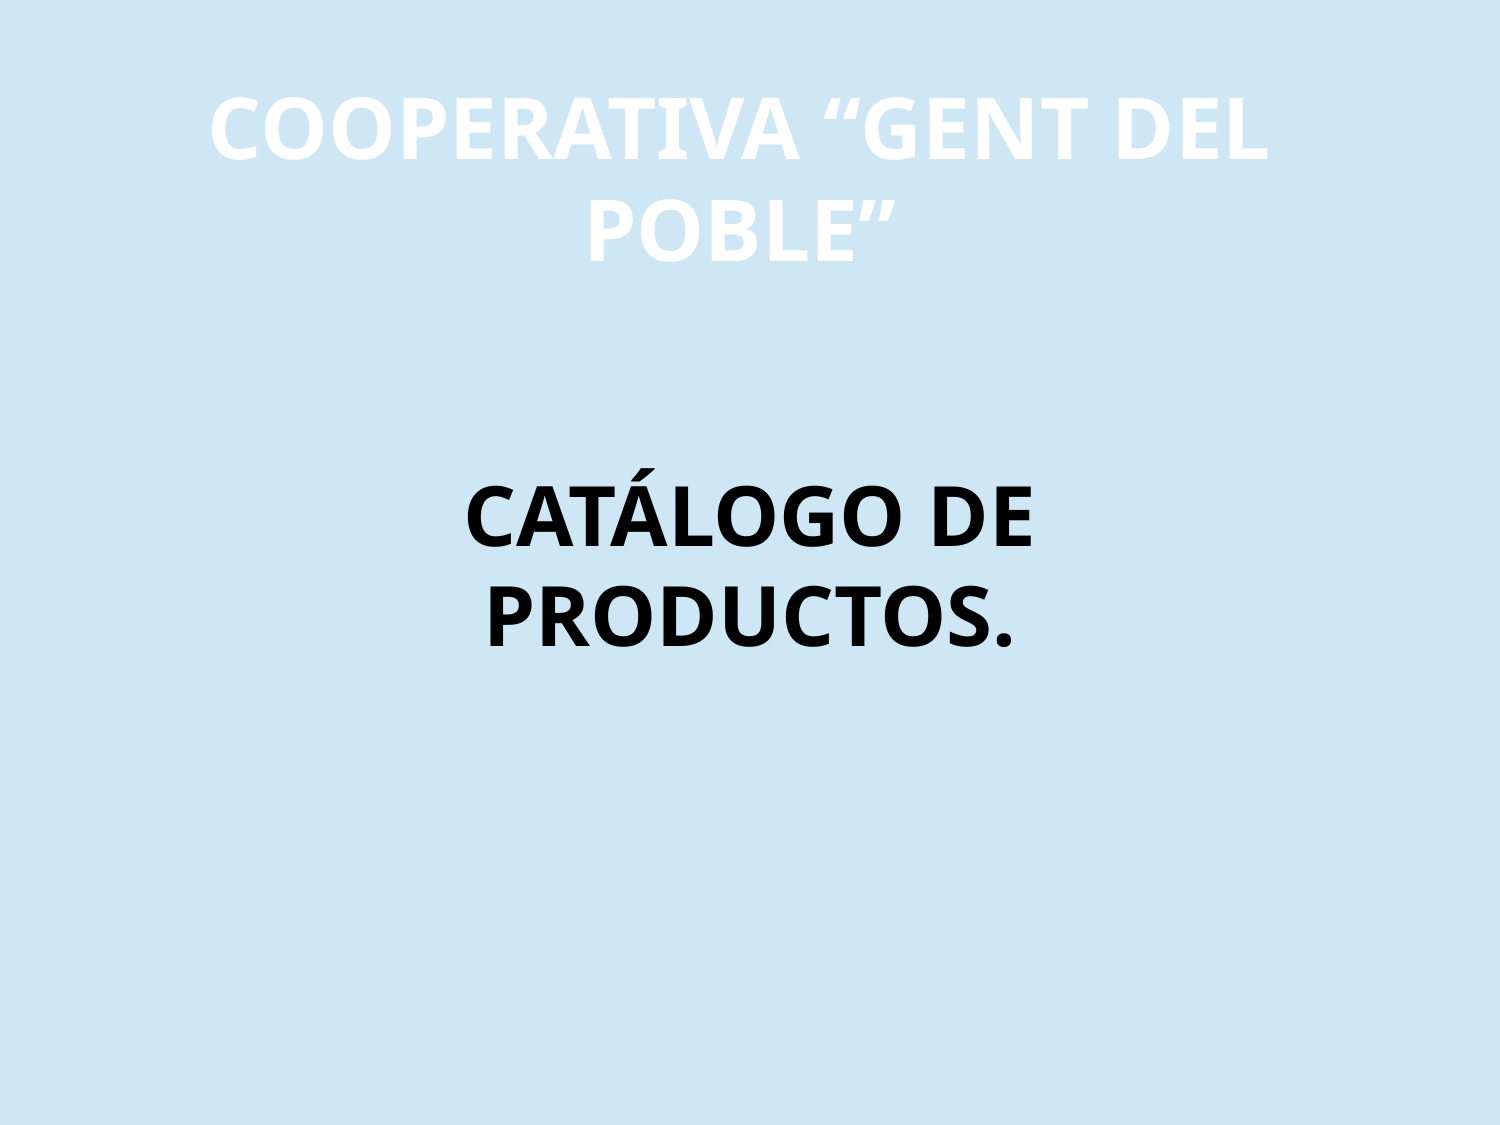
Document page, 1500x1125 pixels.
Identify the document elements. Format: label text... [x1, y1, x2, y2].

title COOPERATIVA “GENT DEL POBLE” [64, 66, 1415, 409]
subtitle CATÁLOGO DE PRODUCTOS. [225, 456, 1275, 1012]
